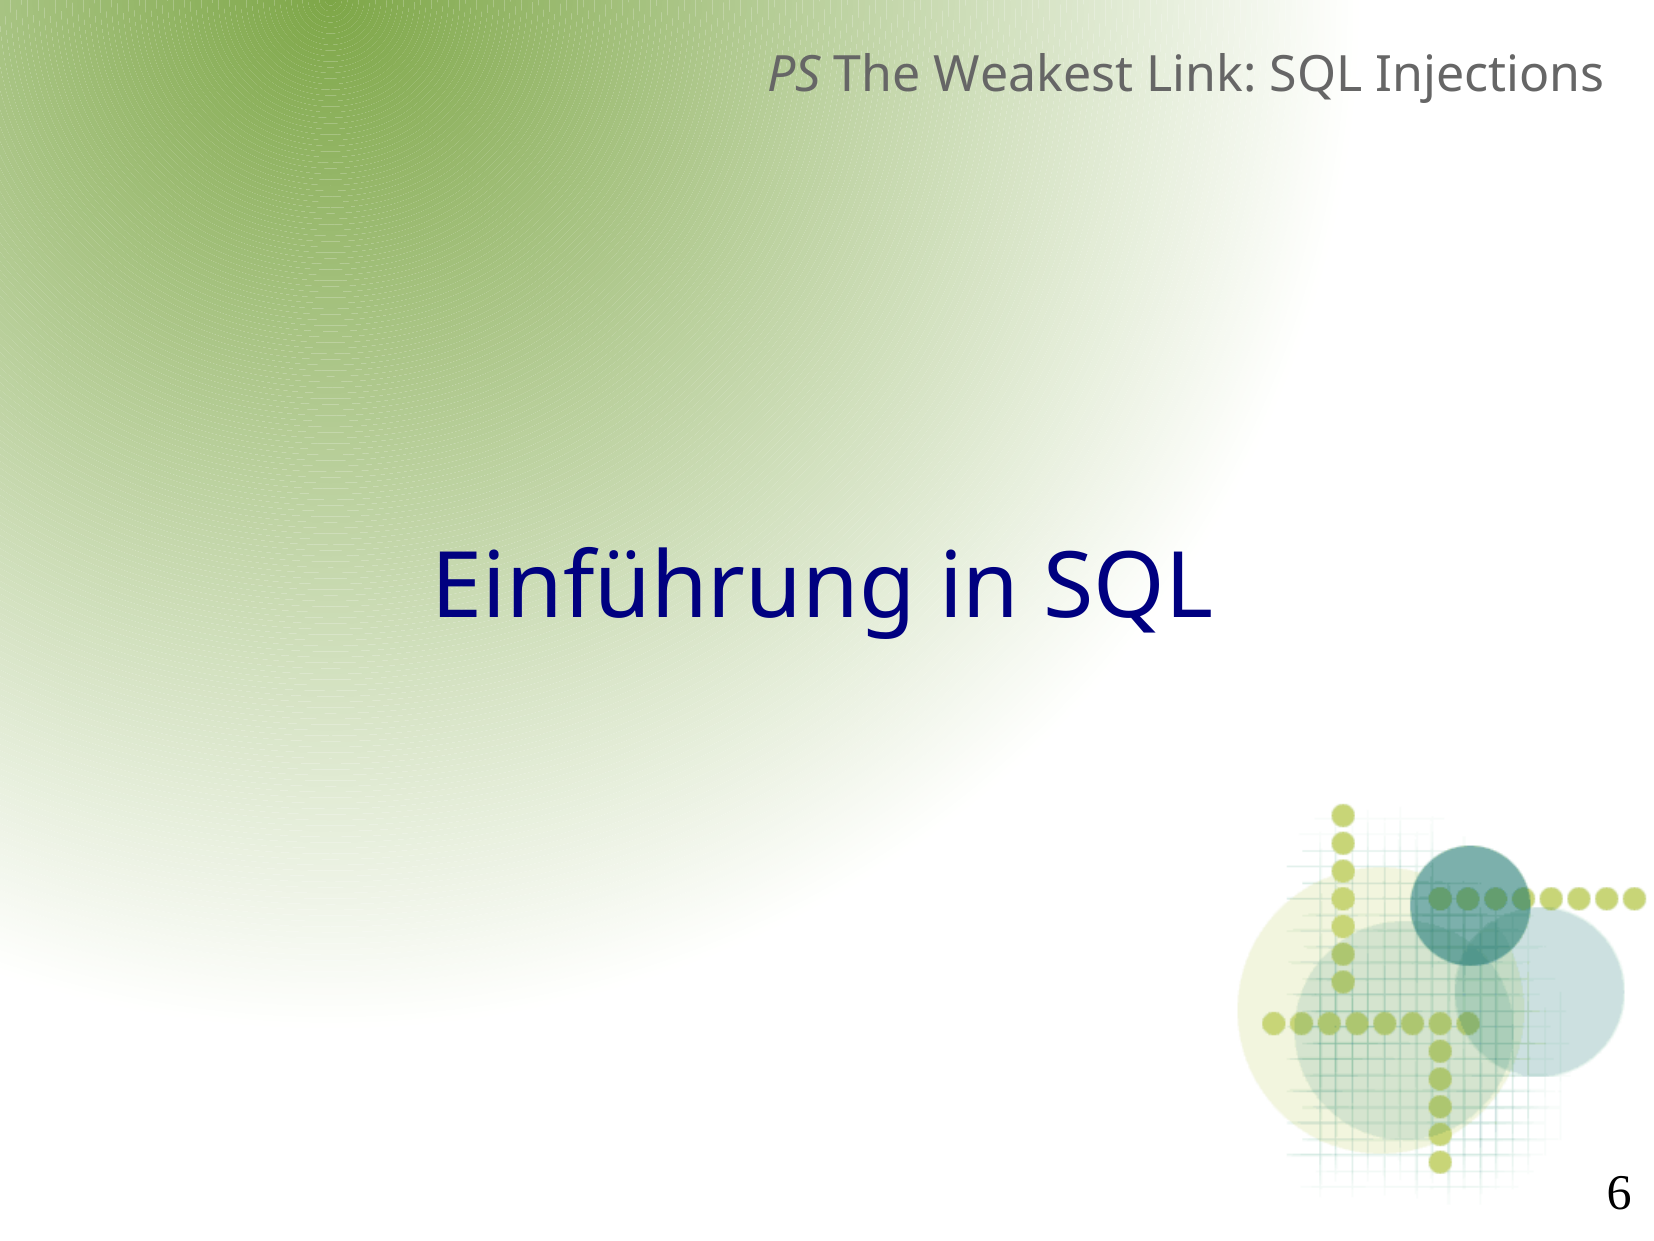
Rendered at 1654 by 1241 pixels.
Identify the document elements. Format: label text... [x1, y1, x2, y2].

picture [1224, 792, 1654, 1211]
title Einführung in SQL [117, 478, 1530, 686]
